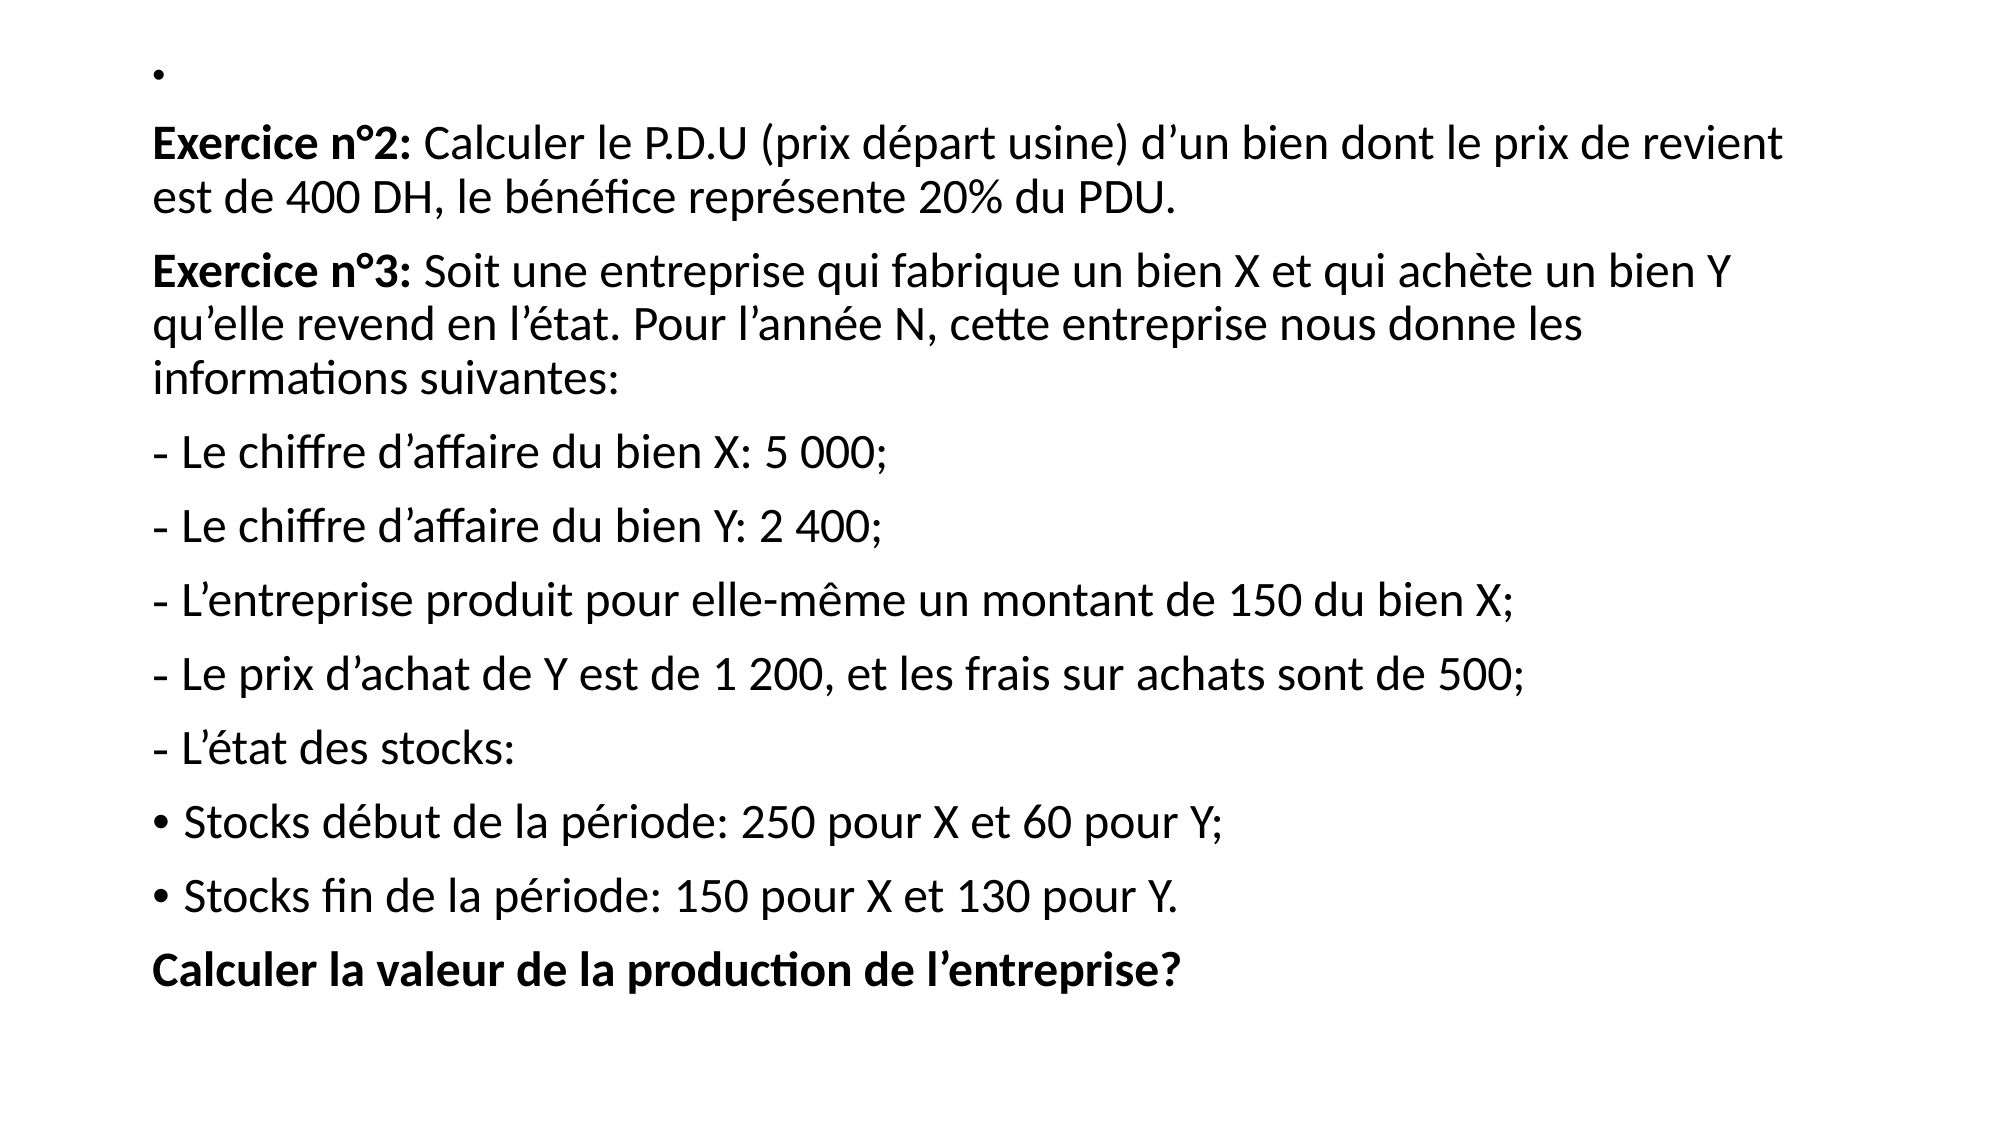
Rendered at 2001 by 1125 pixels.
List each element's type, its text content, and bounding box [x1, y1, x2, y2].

list Exercice n°2: Calculer le P.D.U (prix départ usine) d’un bien dont le prix de revient est de 400 DH, le bénéfice représente 20% du PDU. Exercice n°3: Soit une entreprise qui fabrique un bien X et qui achète un bien Y qu’elle revend en l’état. Pour l’année N, cette entreprise nous donne les informations suivantes: - Le chiffre d’affaire du bien X: 5 000; - Le chiffre d’affaire du bien Y: 2 400; - L’entreprise produit pour elle-même un montant de 150 du bien X; - Le prix d’achat de Y est de 1 200, et les frais sur achats sont de 500; - L’état des stocks: • Stocks début de la période: 250 pour X et 60 pour Y; • Stocks fin de la période: 150 pour X et 130 pour Y. Calculer la valeur de la production de l’entreprise? [137, 44, 1863, 1014]
